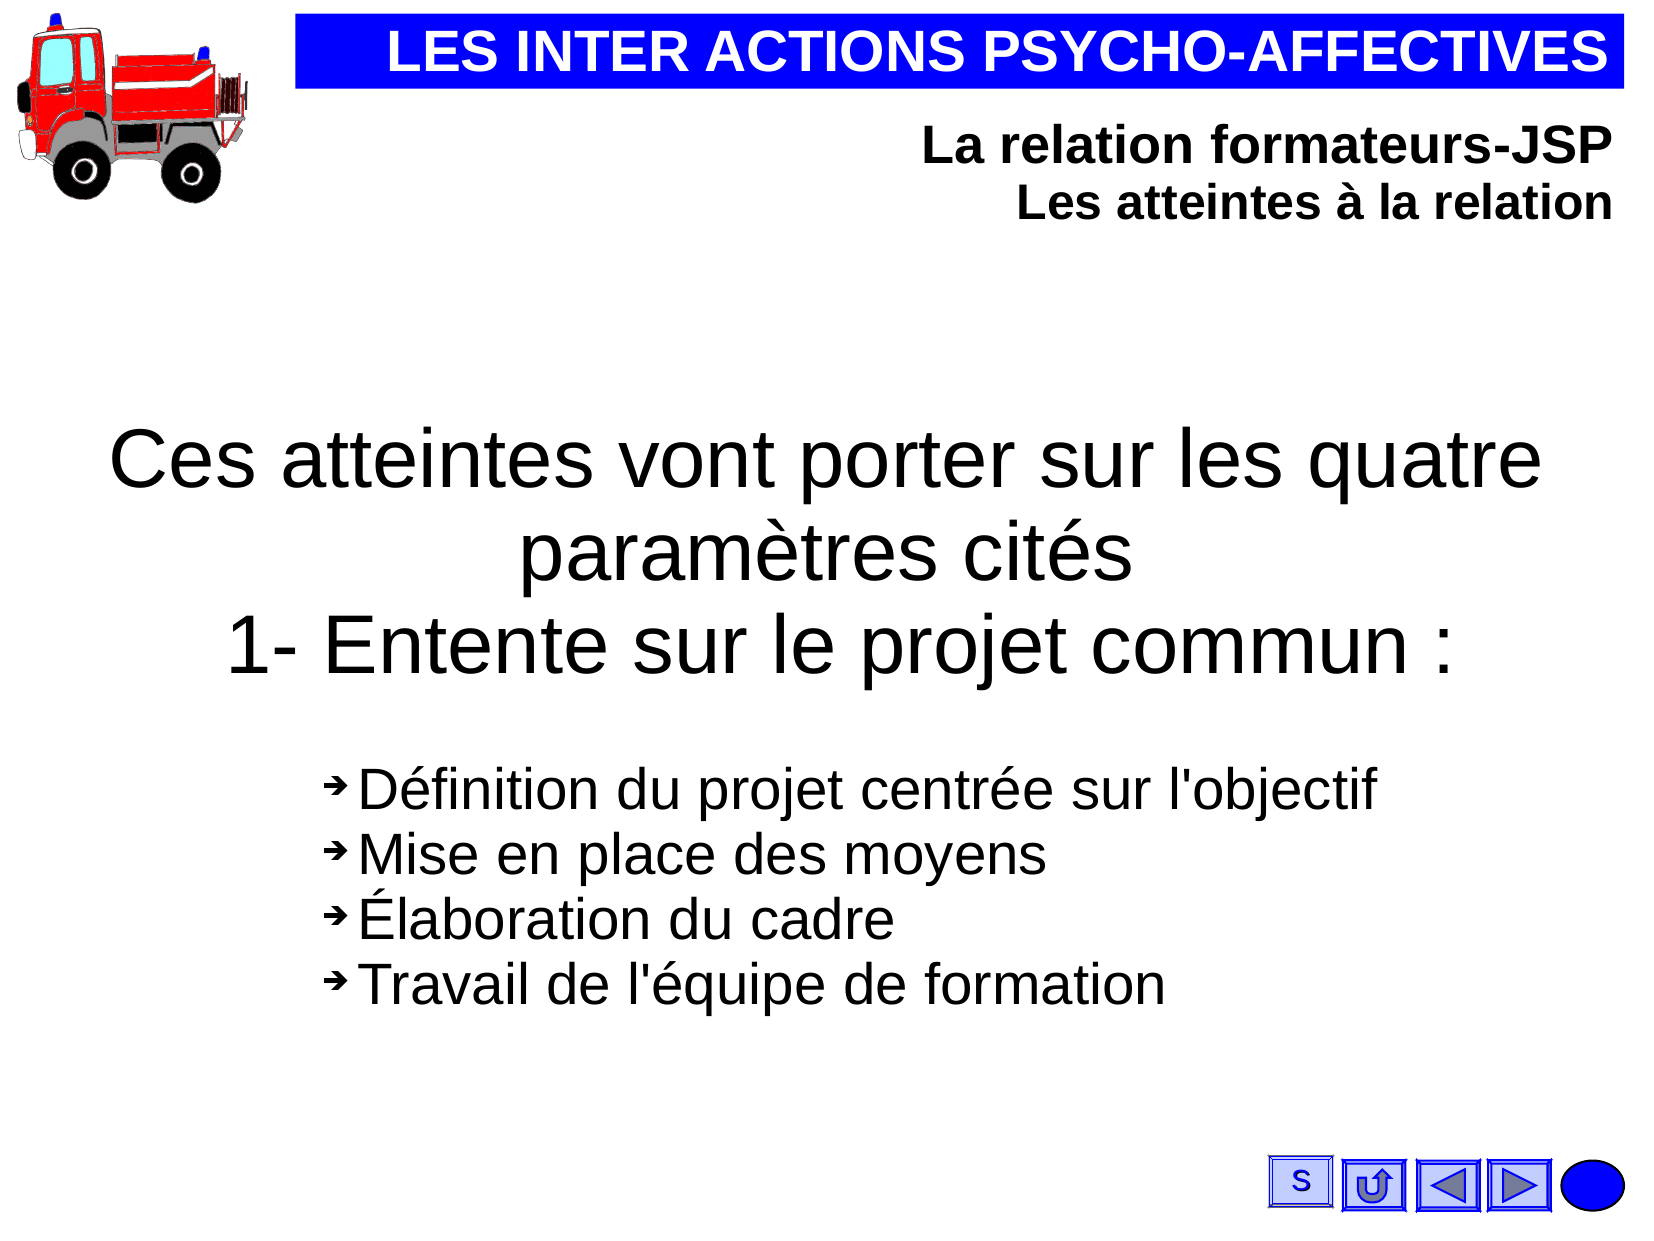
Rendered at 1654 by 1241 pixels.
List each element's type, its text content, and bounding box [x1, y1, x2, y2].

text_box La relation formateurs-JSP Les atteintes à la relation [905, 106, 1631, 238]
picture [8, 8, 257, 216]
text_box [206, 1093, 1506, 1182]
text_box LES INTER ACTIONS PSYCHO-AFFECTIVES [295, 13, 1625, 89]
text_box Ces atteintes vont porter sur les quatre paramètres cités 1- Entente sur le projet commun : Définition du projet centrée sur l'objectif Mise en place des moyens Élaboration du cadre Travail de l'équipe de formation [59, 265, 1595, 1093]
text_box [1561, 1160, 1625, 1211]
